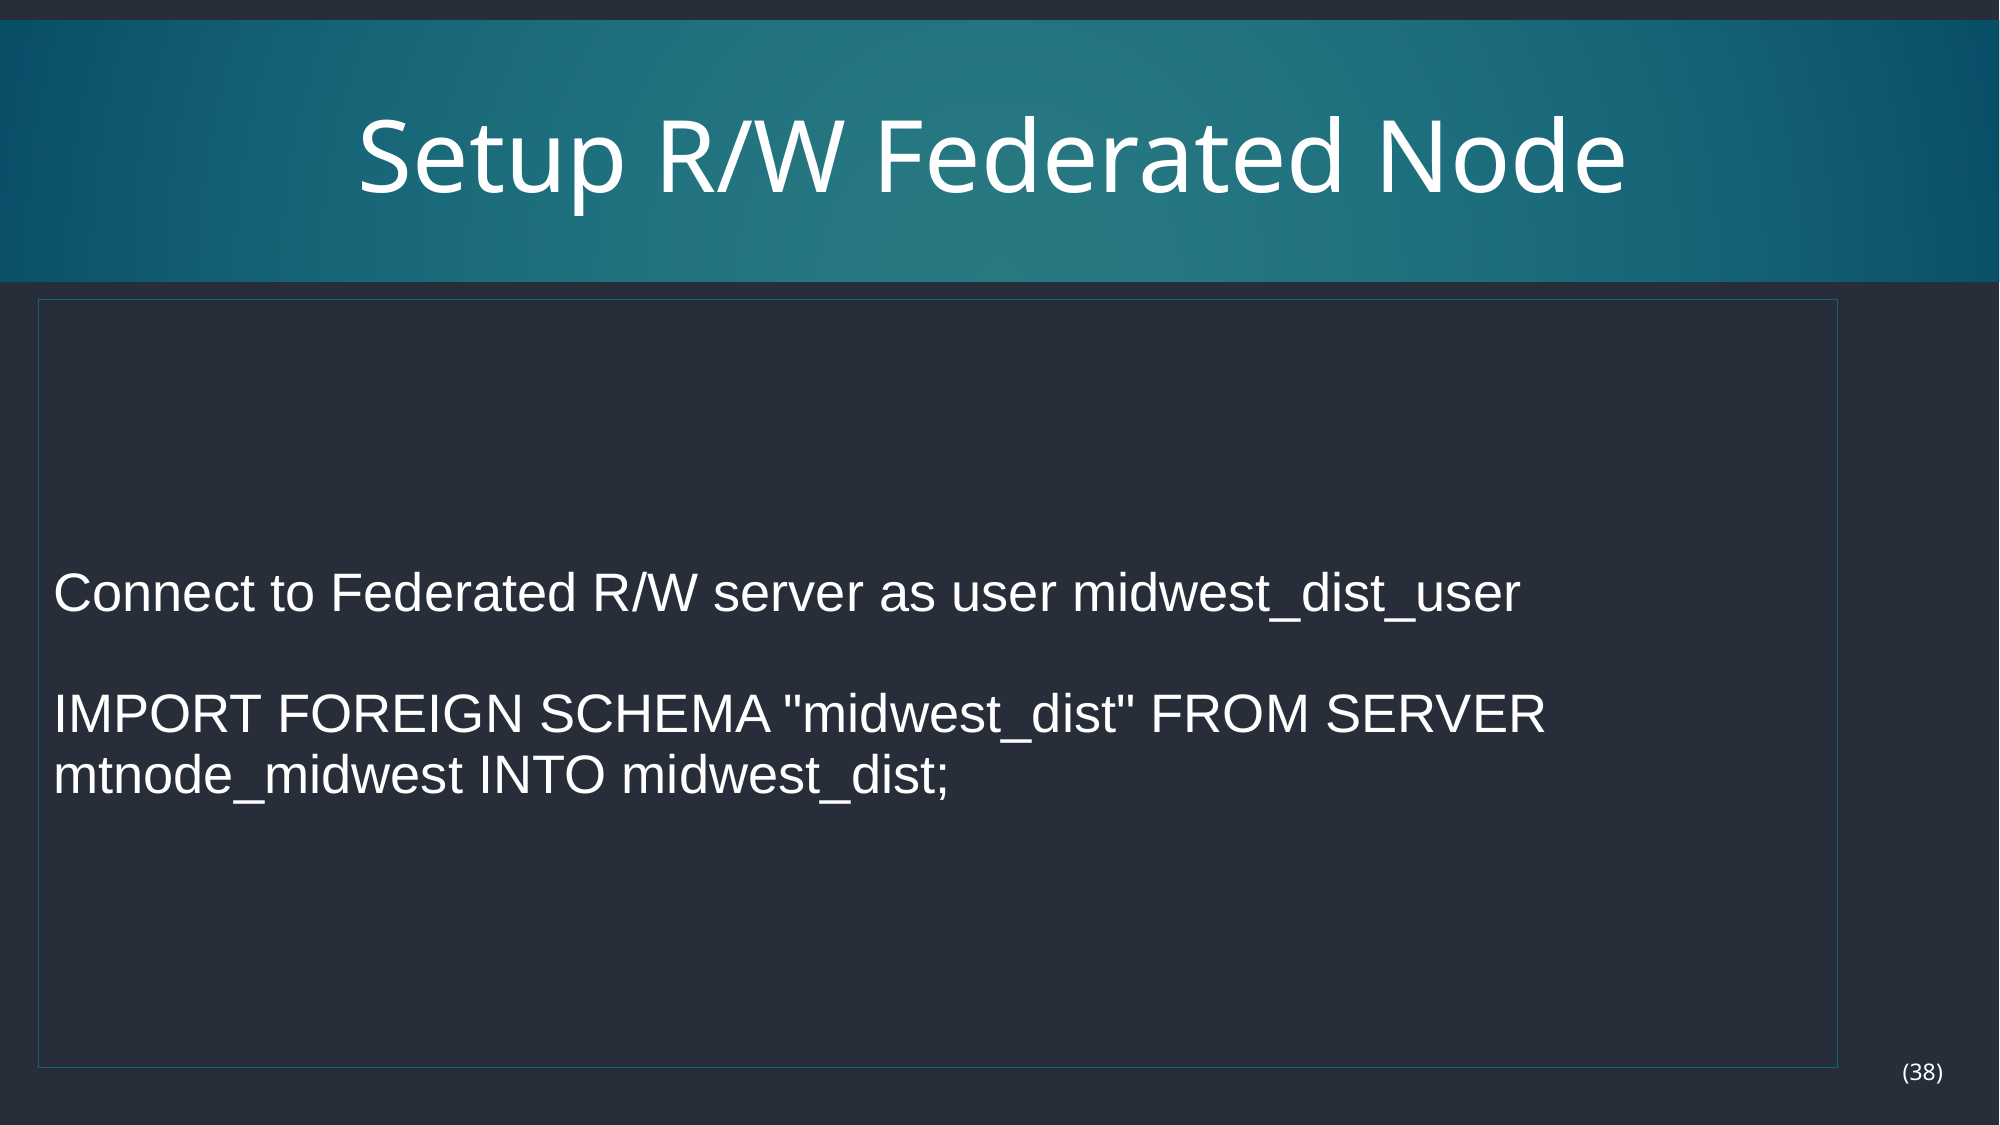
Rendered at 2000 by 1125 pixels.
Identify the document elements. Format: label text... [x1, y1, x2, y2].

text_box Setup R/W Federated Node [37, 85, 1950, 220]
text_box Connect to Federated R/W server as user midwest_dist_user IMPORT FOREIGN SCHEMA "midwest_dist" FROM SERVER mtnode_midwest INTO midwest_dist; [38, 299, 1838, 1068]
text_box [0, 20, 2000, 282]
slide_number (<number>) [1508, 1042, 1959, 1103]
